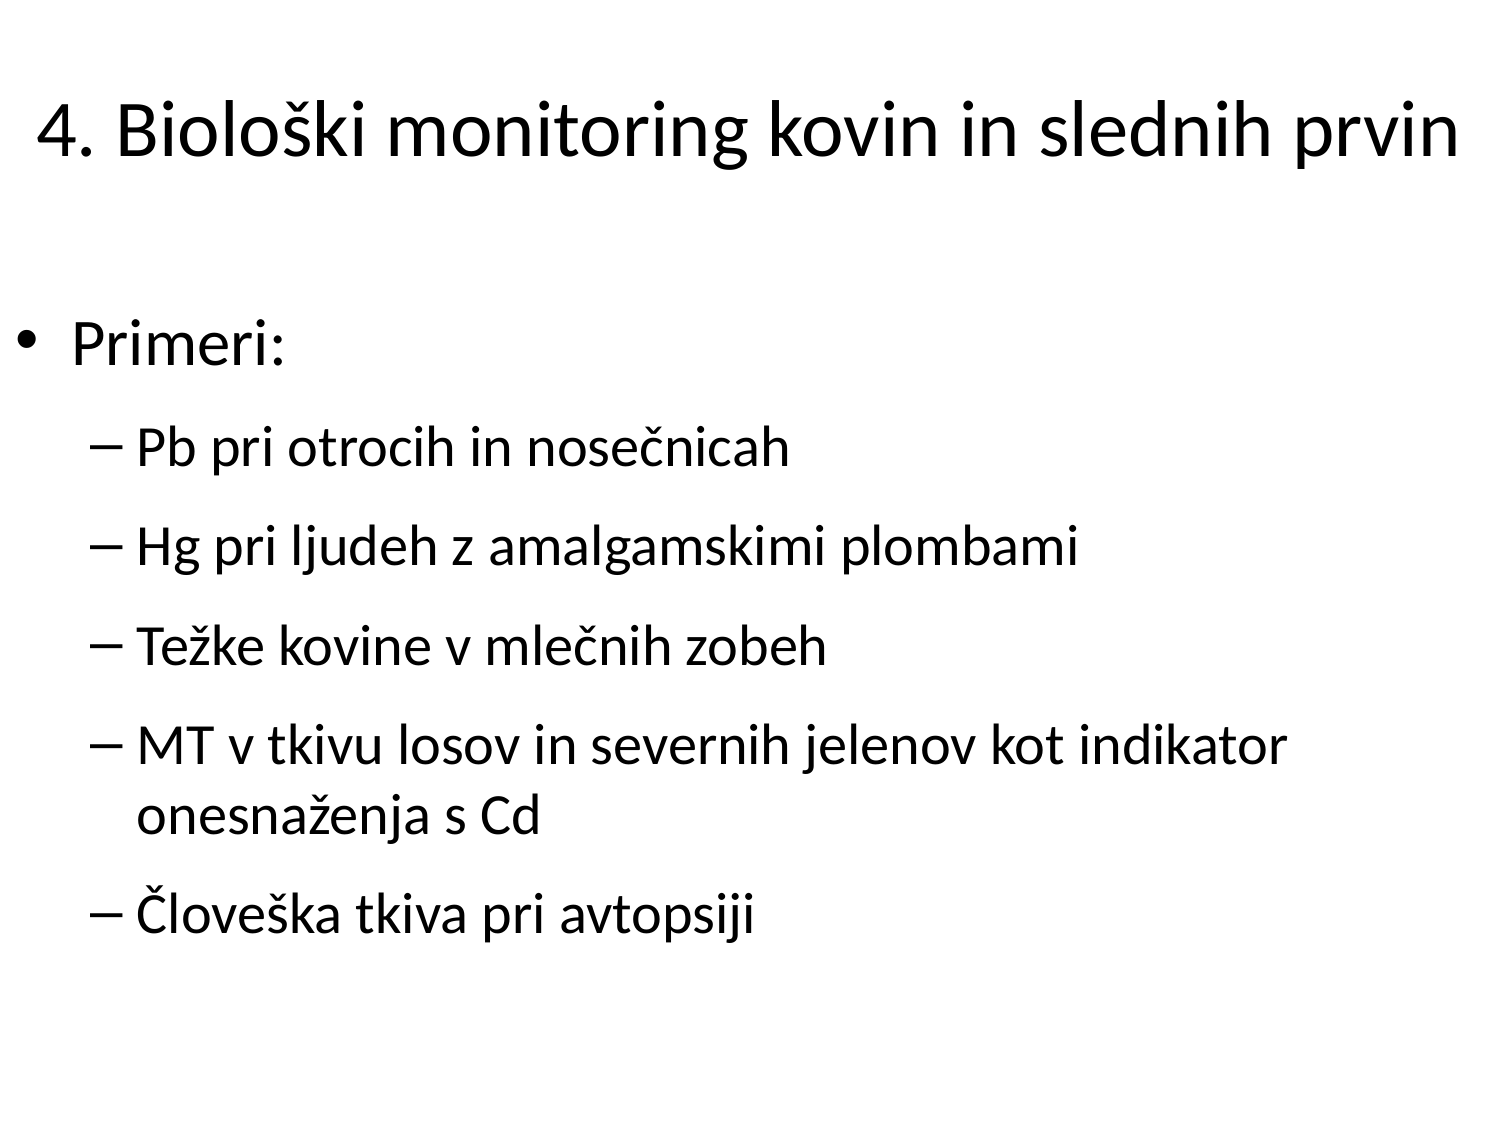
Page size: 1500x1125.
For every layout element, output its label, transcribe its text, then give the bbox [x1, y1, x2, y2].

list Primeri: Pb pri otrocih in nosečnicah Hg pri ljudeh z amalgamskimi plombami Težke kovine v mlečnih zobeh MT v tkivu losov in severnih jelenov kot indikator onesnaženja s Cd Človeška tkiva pri avtopsiji [0, 290, 1500, 1125]
title 4. Biološki monitoring kovin in slednih prvin [0, 30, 1500, 219]
